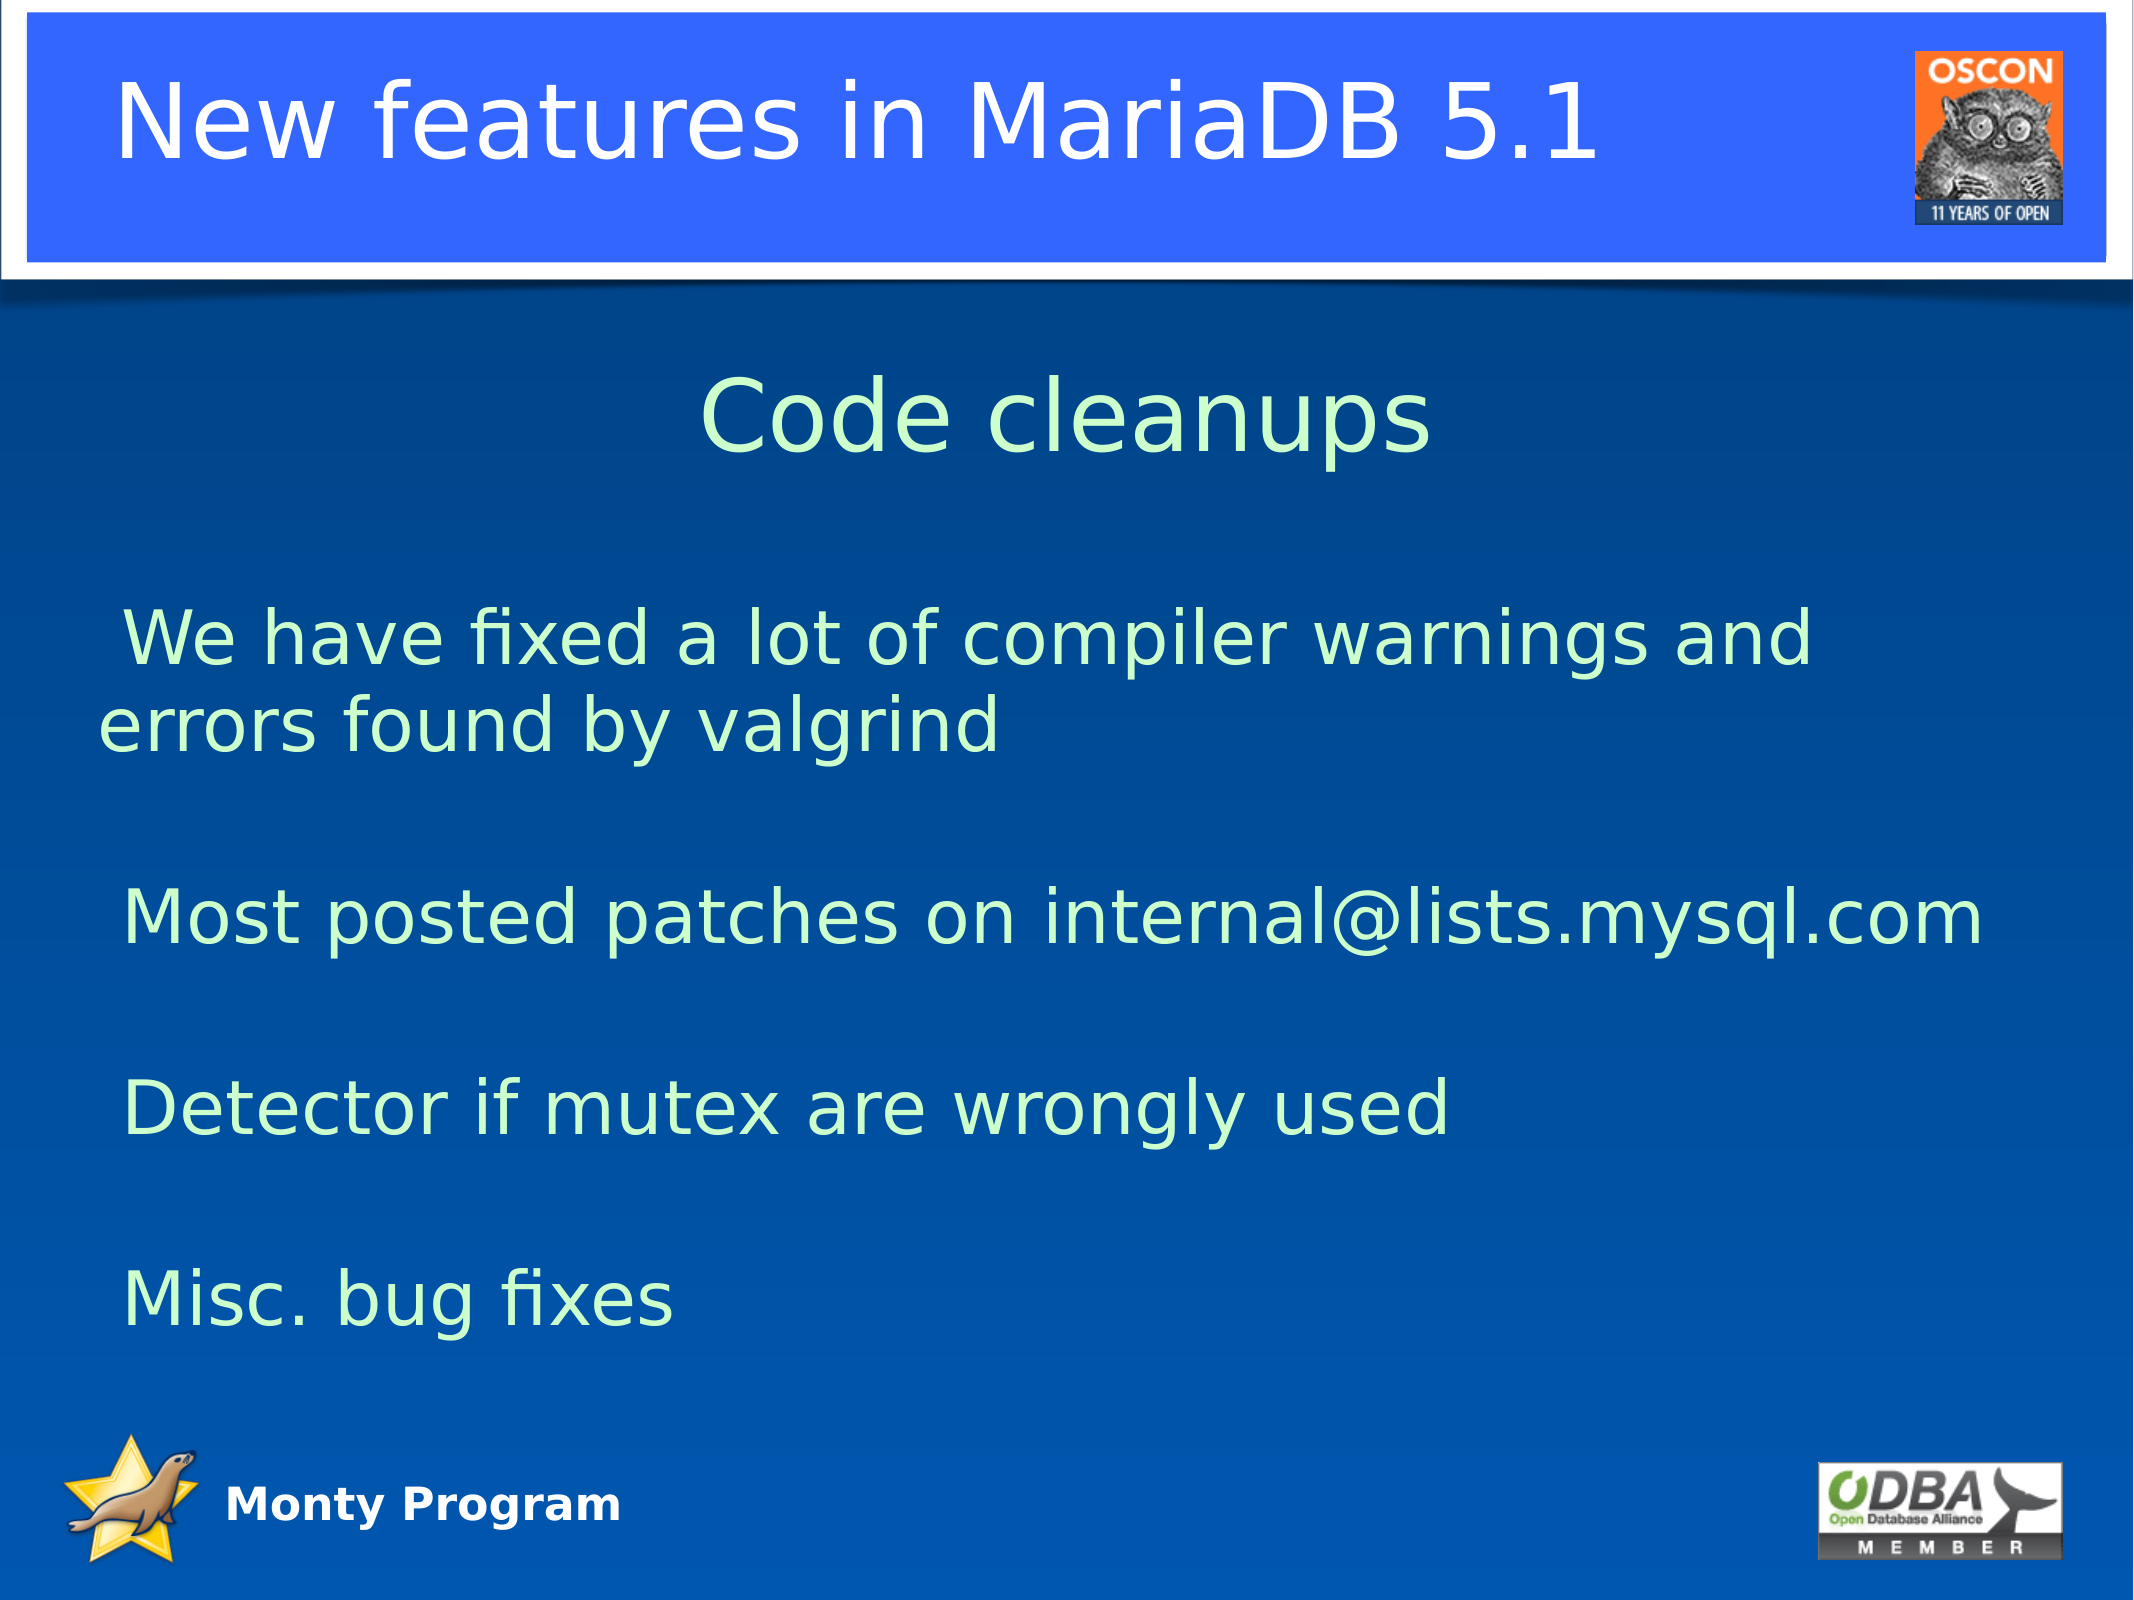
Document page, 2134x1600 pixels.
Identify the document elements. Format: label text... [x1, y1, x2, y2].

picture [1818, 1462, 2063, 1560]
picture [0, 0, 2134, 313]
title New features in MariaDB 5.1 [104, 29, 2067, 217]
list Code cleanups We have fixed a lot of compiler warnings and errors found by valgrind Most posted patches on internal@lists.mysql.com Detector if mutex are wrongly used Misc. bug fixes [89, 349, 2053, 1432]
picture [60, 1428, 203, 1571]
